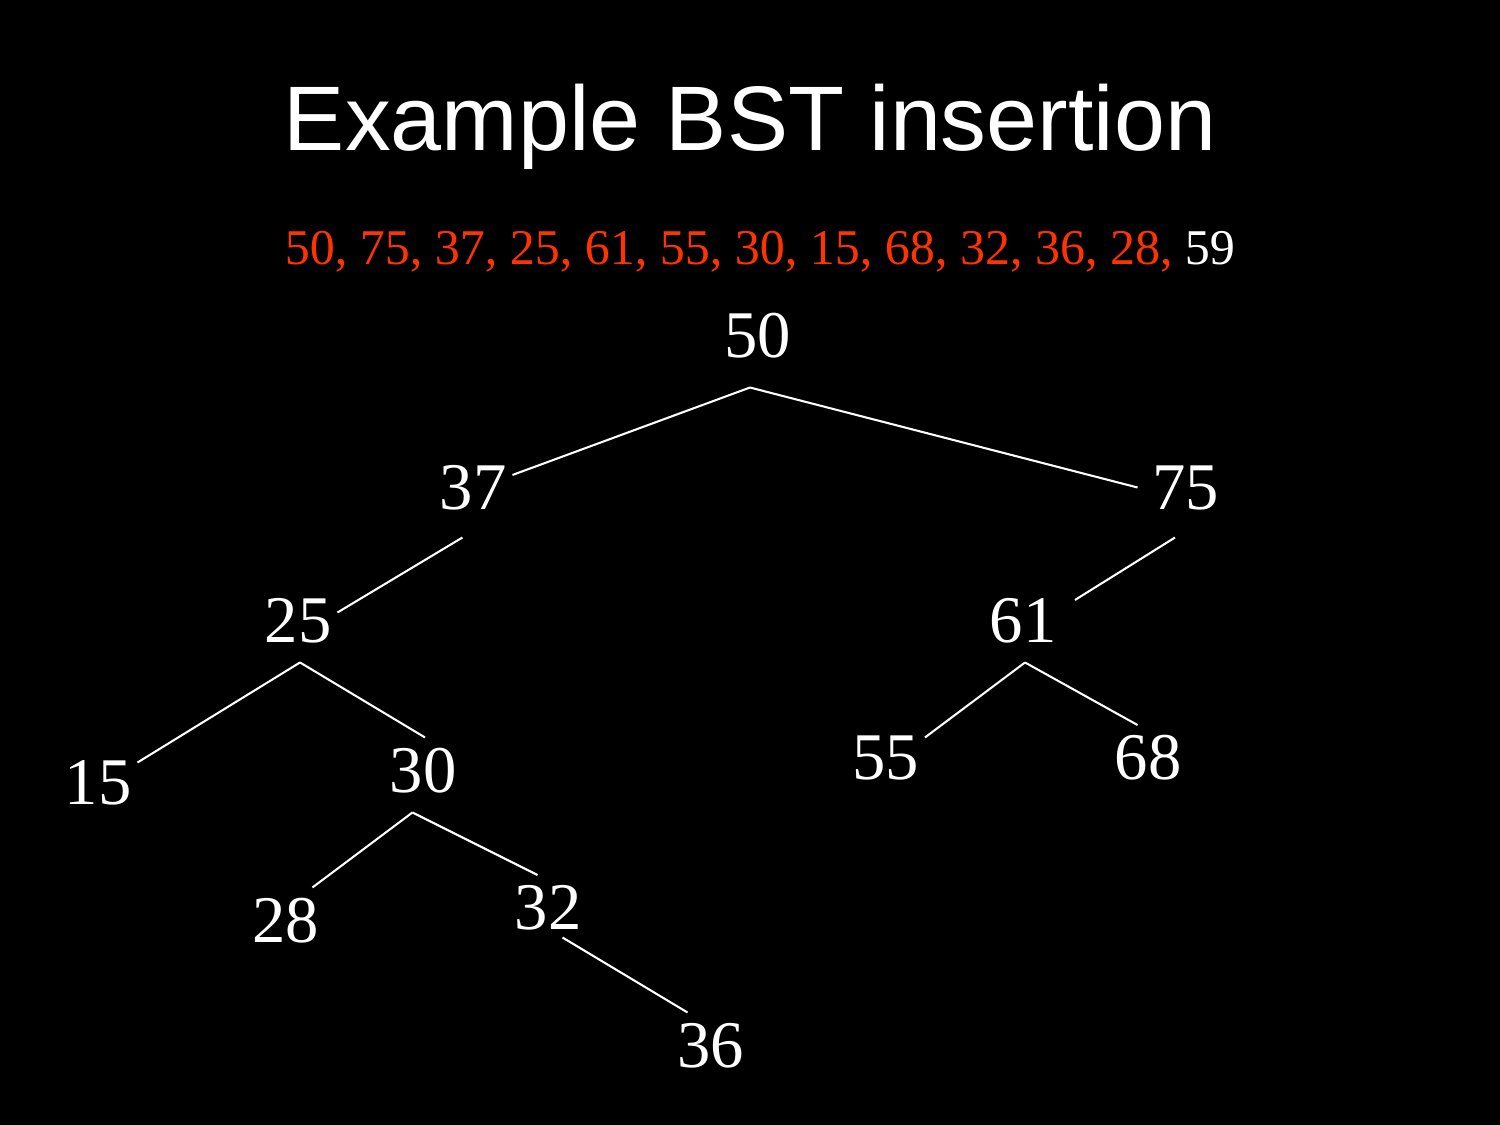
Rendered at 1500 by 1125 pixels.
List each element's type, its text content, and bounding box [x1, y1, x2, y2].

text_box 61 [975, 574, 1072, 665]
text_box 50, 75, 37, 25, 61, 55, 30, 15, 68, 32, 36, 28, 59 [270, 212, 1250, 284]
text_box 75 [1137, 442, 1235, 532]
text_box 30 [375, 724, 472, 815]
text_box 25 [250, 574, 347, 665]
text_box 55 [837, 712, 935, 802]
text_box 36 [662, 999, 760, 1090]
text_box 32 [500, 862, 597, 952]
text_box 28 [237, 874, 335, 965]
text_box 68 [1100, 712, 1197, 802]
text_box 15 [50, 737, 147, 827]
text_box 50 [709, 290, 807, 381]
title Example BST insertion [22, 50, 1480, 188]
text_box 37 [425, 442, 522, 532]
